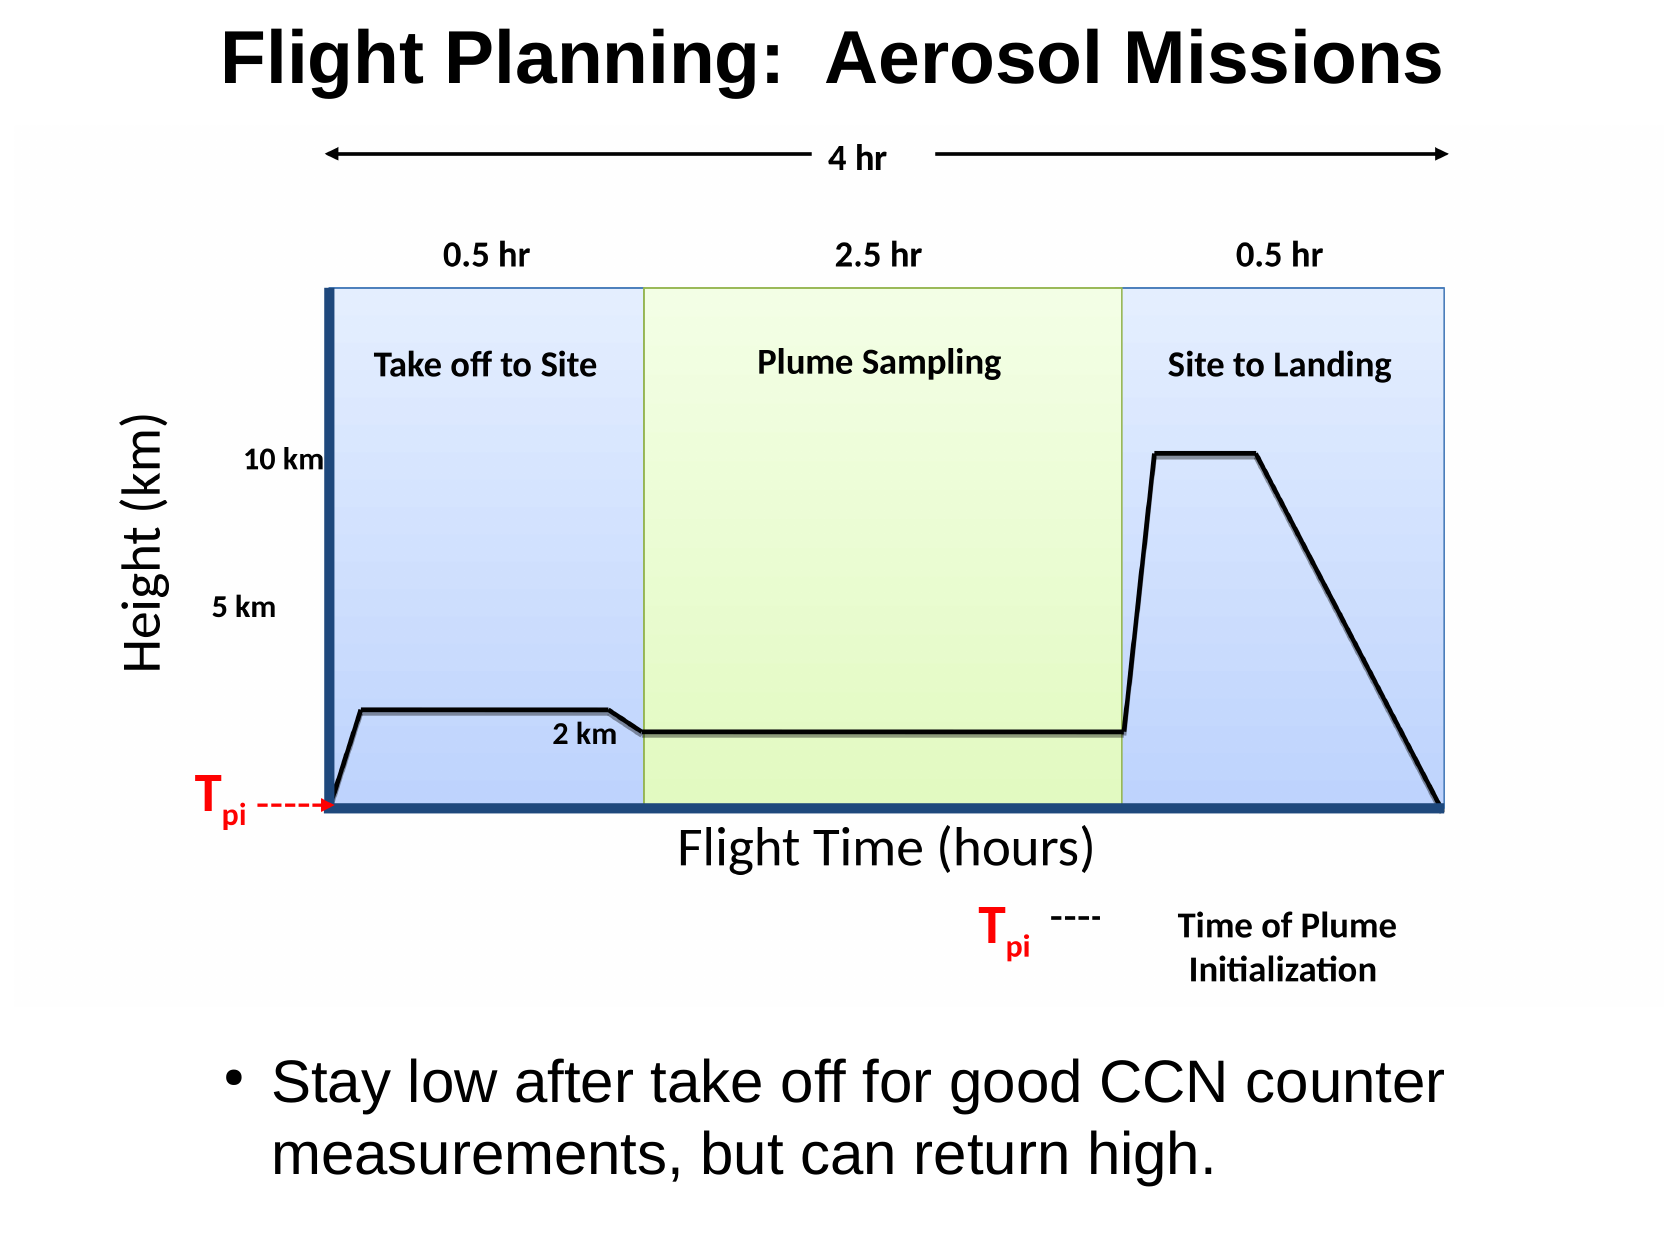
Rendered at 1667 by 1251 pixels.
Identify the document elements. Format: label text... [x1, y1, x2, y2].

picture [14, 125, 1664, 1007]
list Stay low after take off for good CCN counter measurements, but can return high. [192, 1035, 1546, 1198]
text_box Flight Planning: Aerosol Missions [0, 2, 1667, 106]
